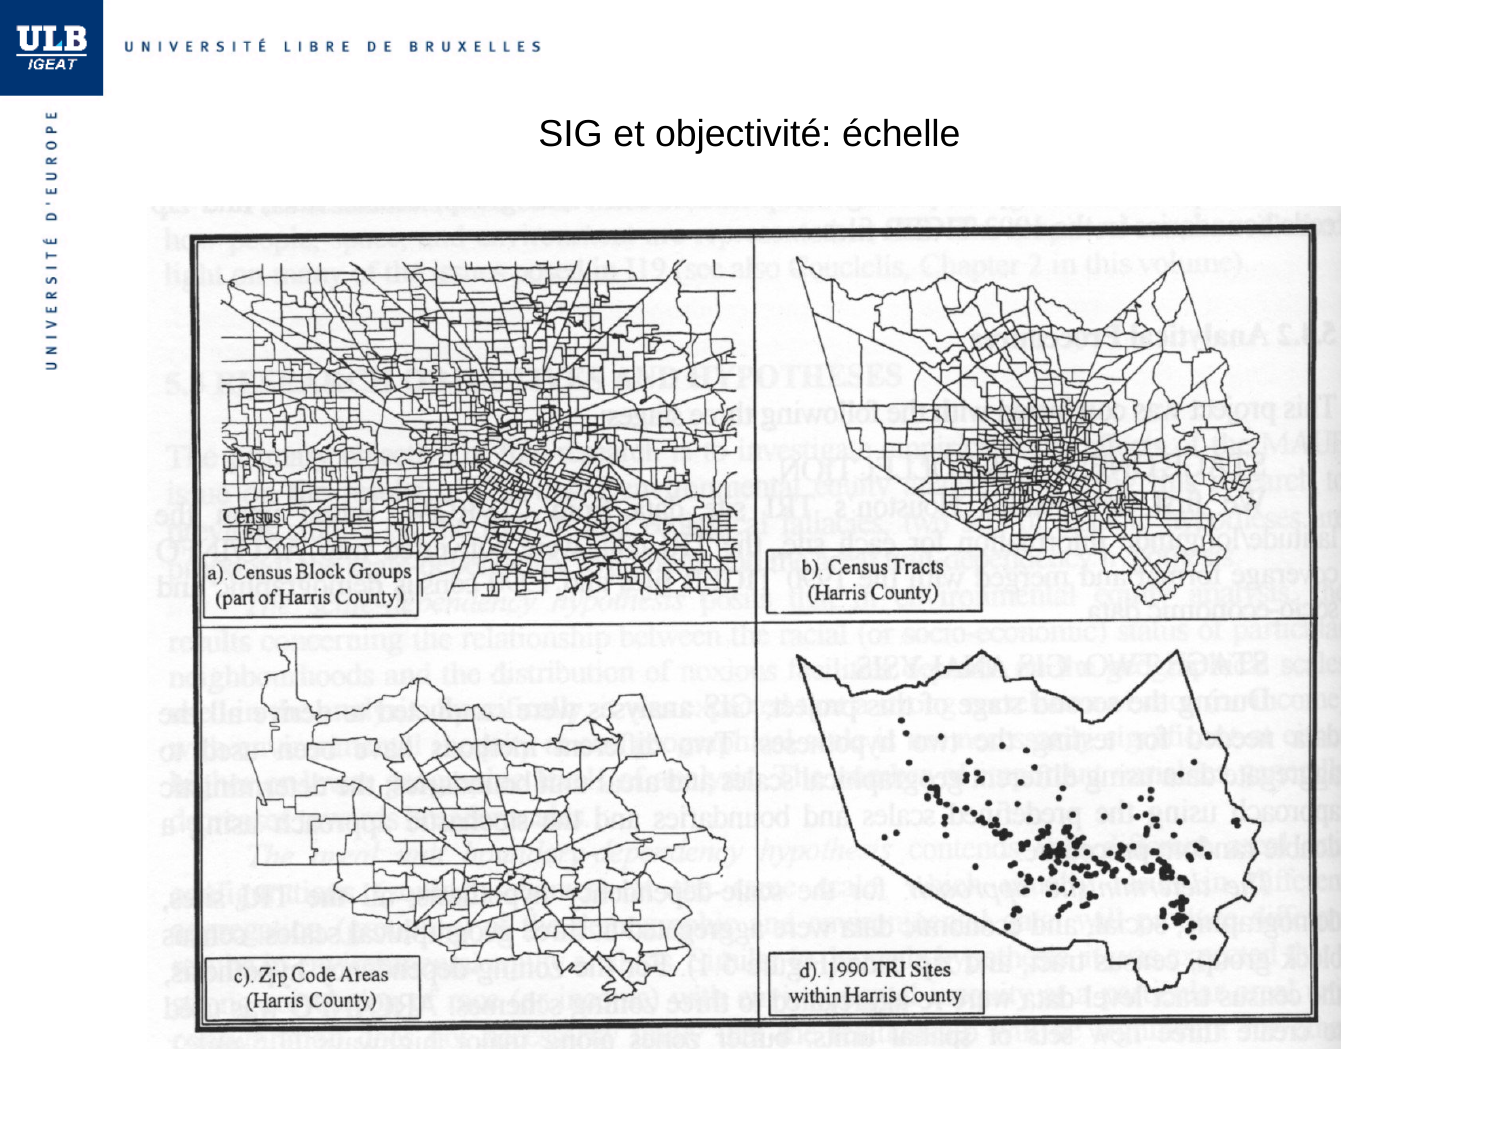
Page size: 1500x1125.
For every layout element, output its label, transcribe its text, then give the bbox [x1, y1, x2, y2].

text_box [74, 212, 1425, 1094]
picture [0, 0, 1500, 1125]
text_box SIG et objectivité: échelle [74, 62, 1425, 201]
